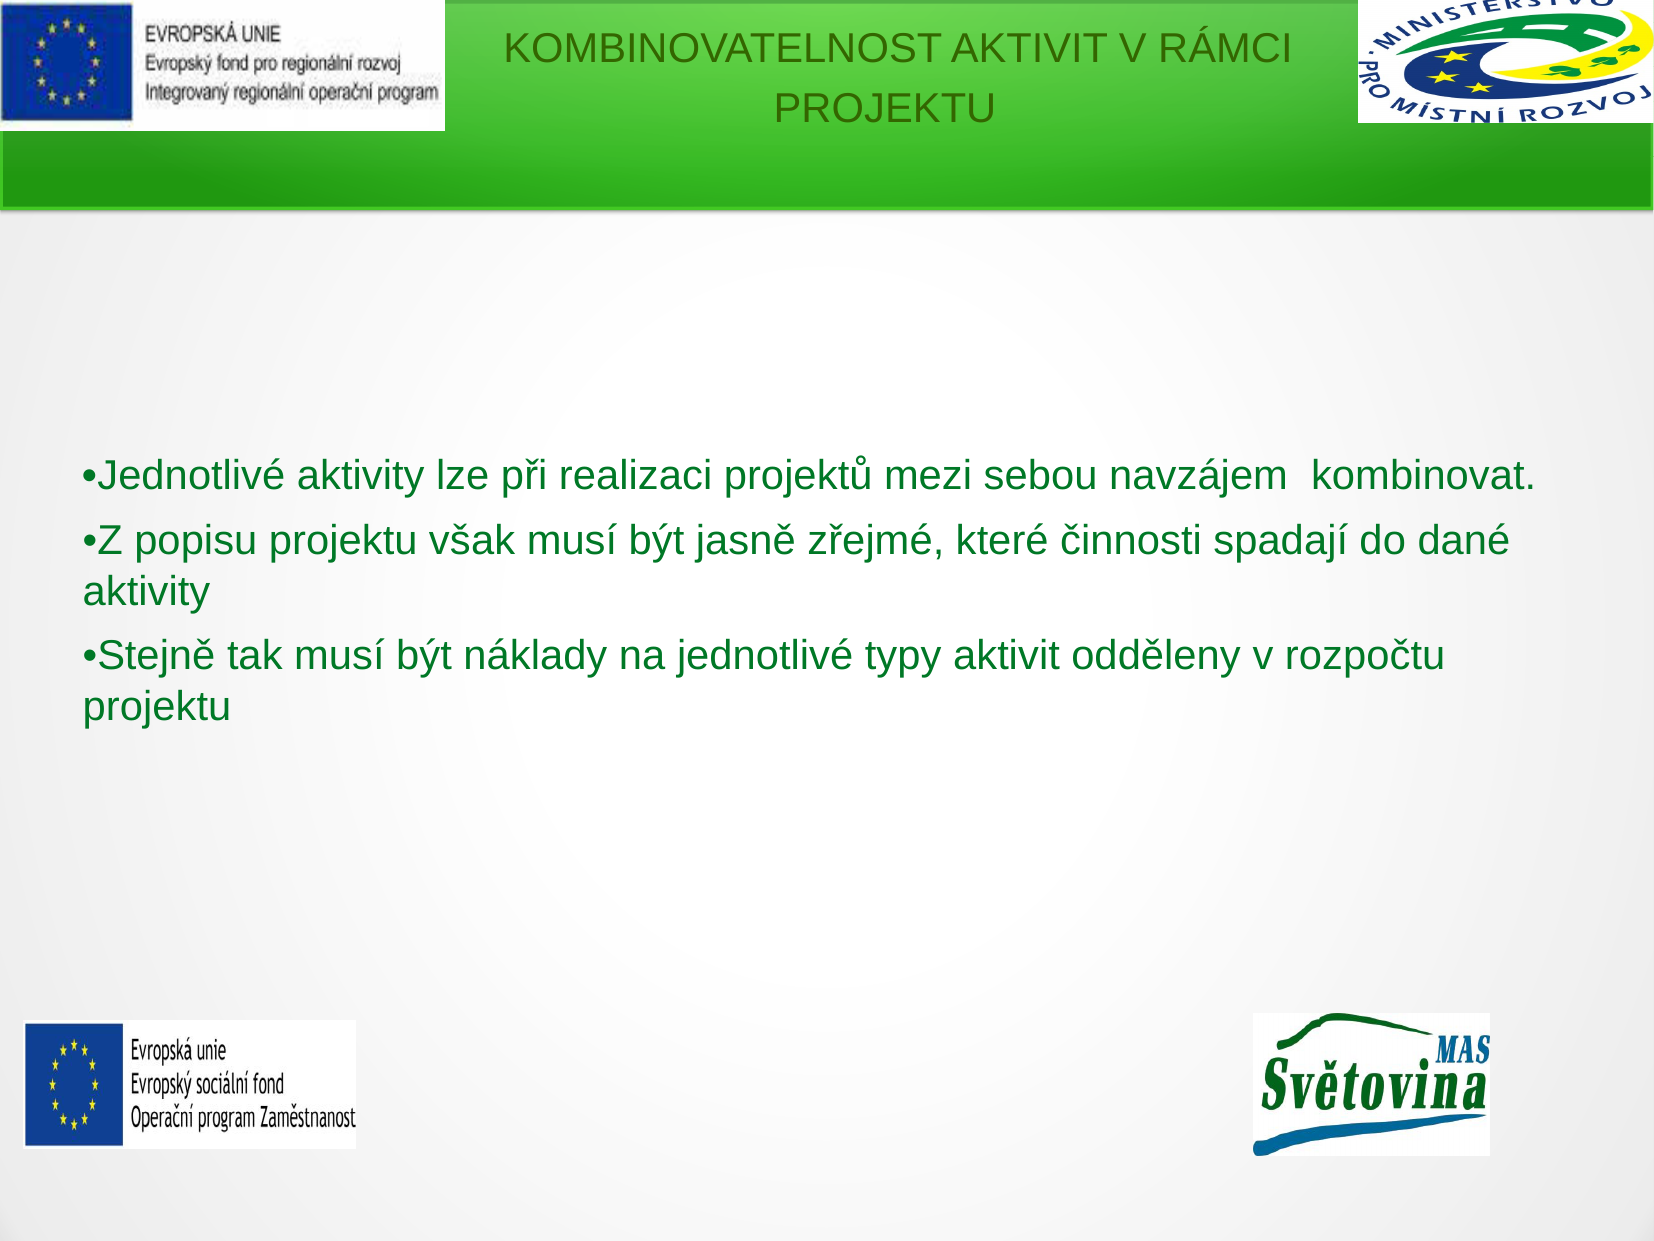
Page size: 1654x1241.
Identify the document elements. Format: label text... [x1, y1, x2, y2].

picture [0, 0, 445, 132]
picture [23, 1020, 356, 1149]
picture [1253, 1013, 1490, 1156]
title KOMBINOVATELNOST AKTIVIT V RÁMCI PROJEKTU [445, 0, 1326, 132]
picture [1358, 0, 1654, 123]
list •Jednotlivé aktivity lze při realizaci projektů mezi sebou navzájem kombinovat. •Z popisu projektu však musí být jasně zřejmé, které činnosti spadají do dané aktivity •Stejně tak musí být náklady na jednotlivé typy aktivit odděleny v rozpočtu projektu [82, 299, 1571, 1019]
